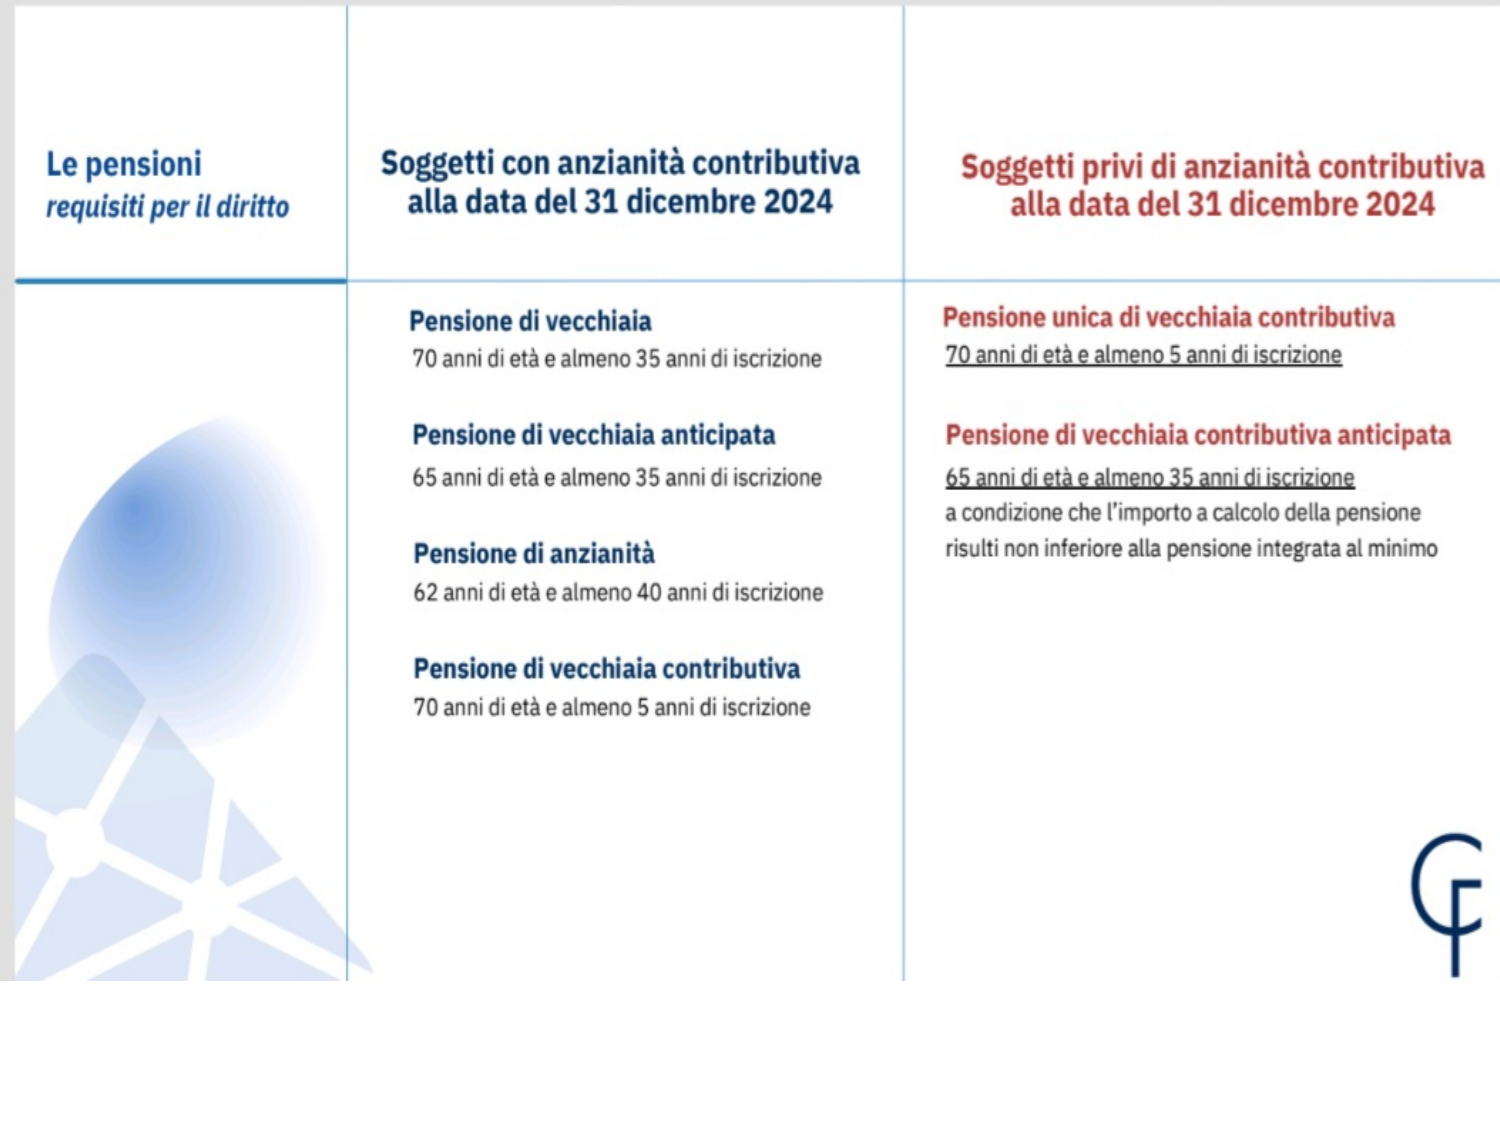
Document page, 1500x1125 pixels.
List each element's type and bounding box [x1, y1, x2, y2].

picture [0, 0, 1500, 981]
